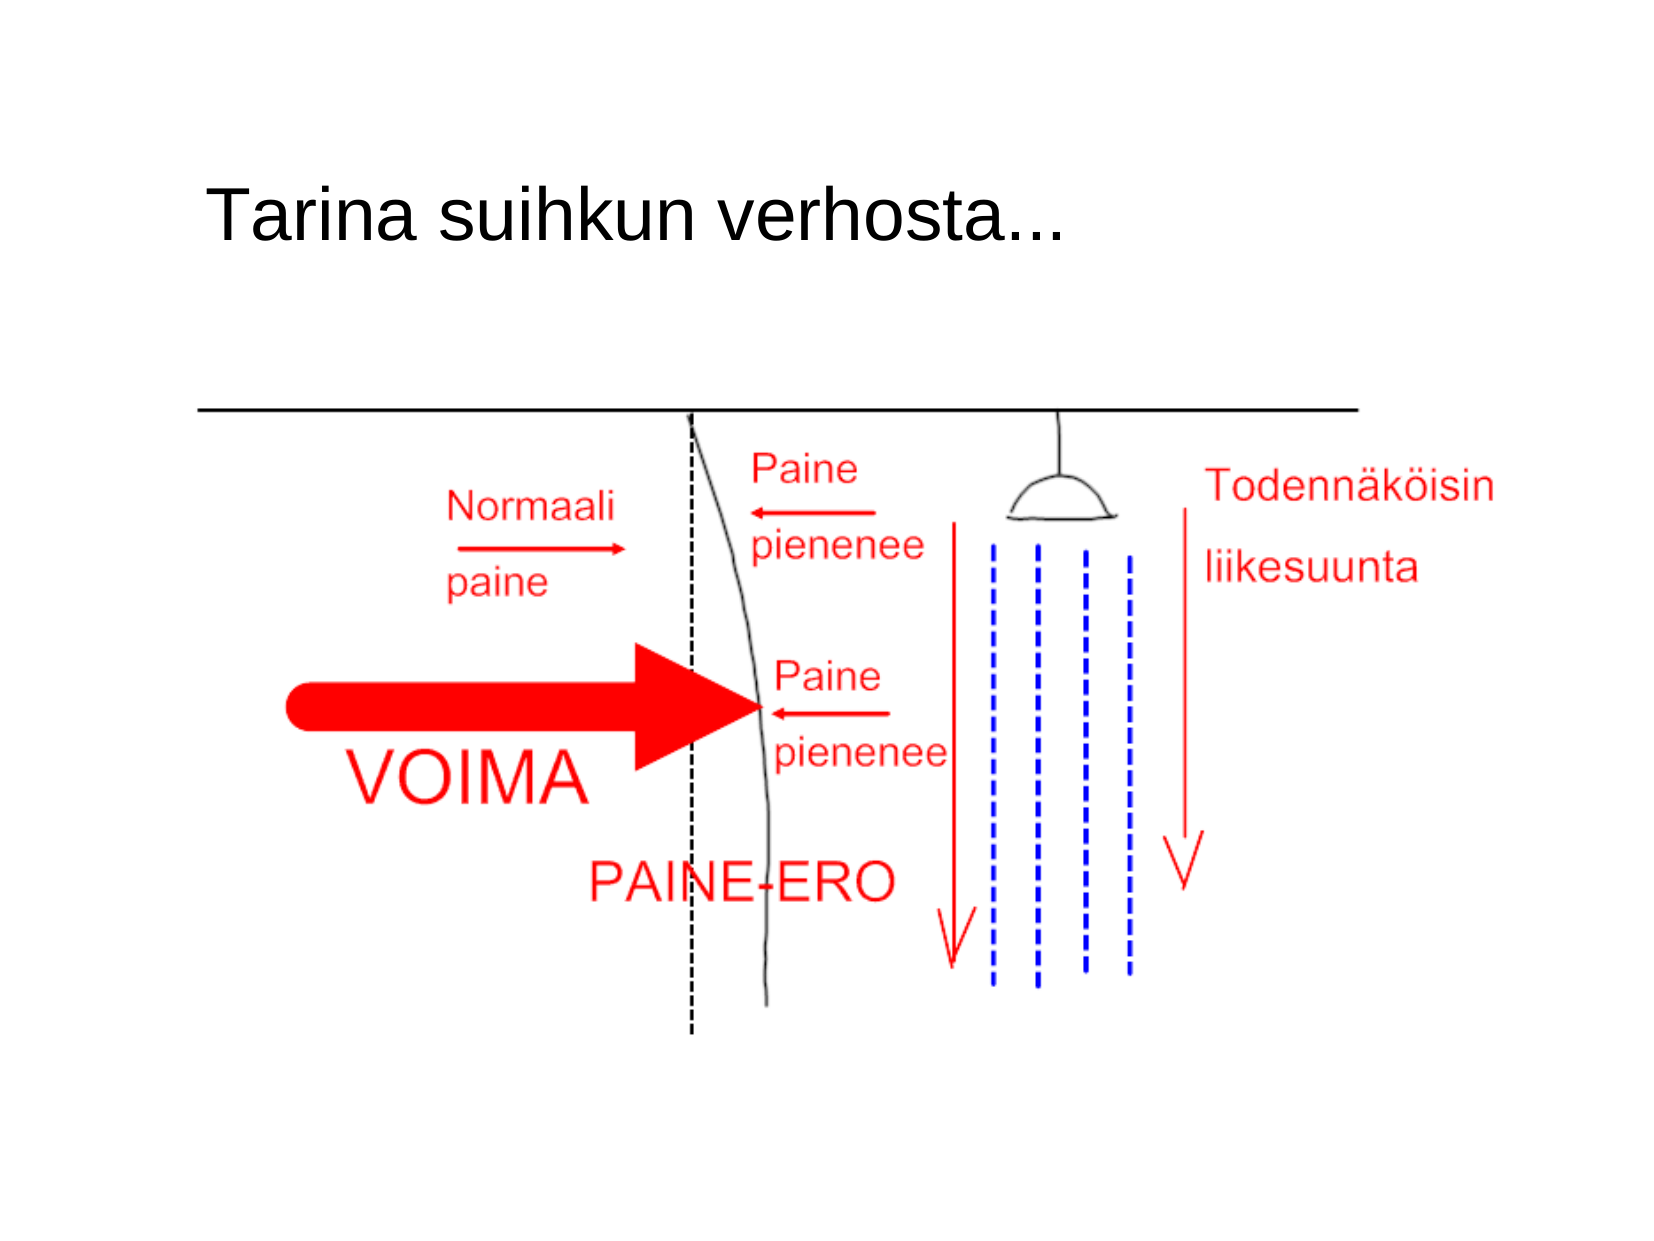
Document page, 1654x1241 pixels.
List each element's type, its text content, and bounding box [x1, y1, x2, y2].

text_box Tarina suihkun verhosta... [190, 160, 1252, 260]
picture [127, 306, 1548, 1072]
